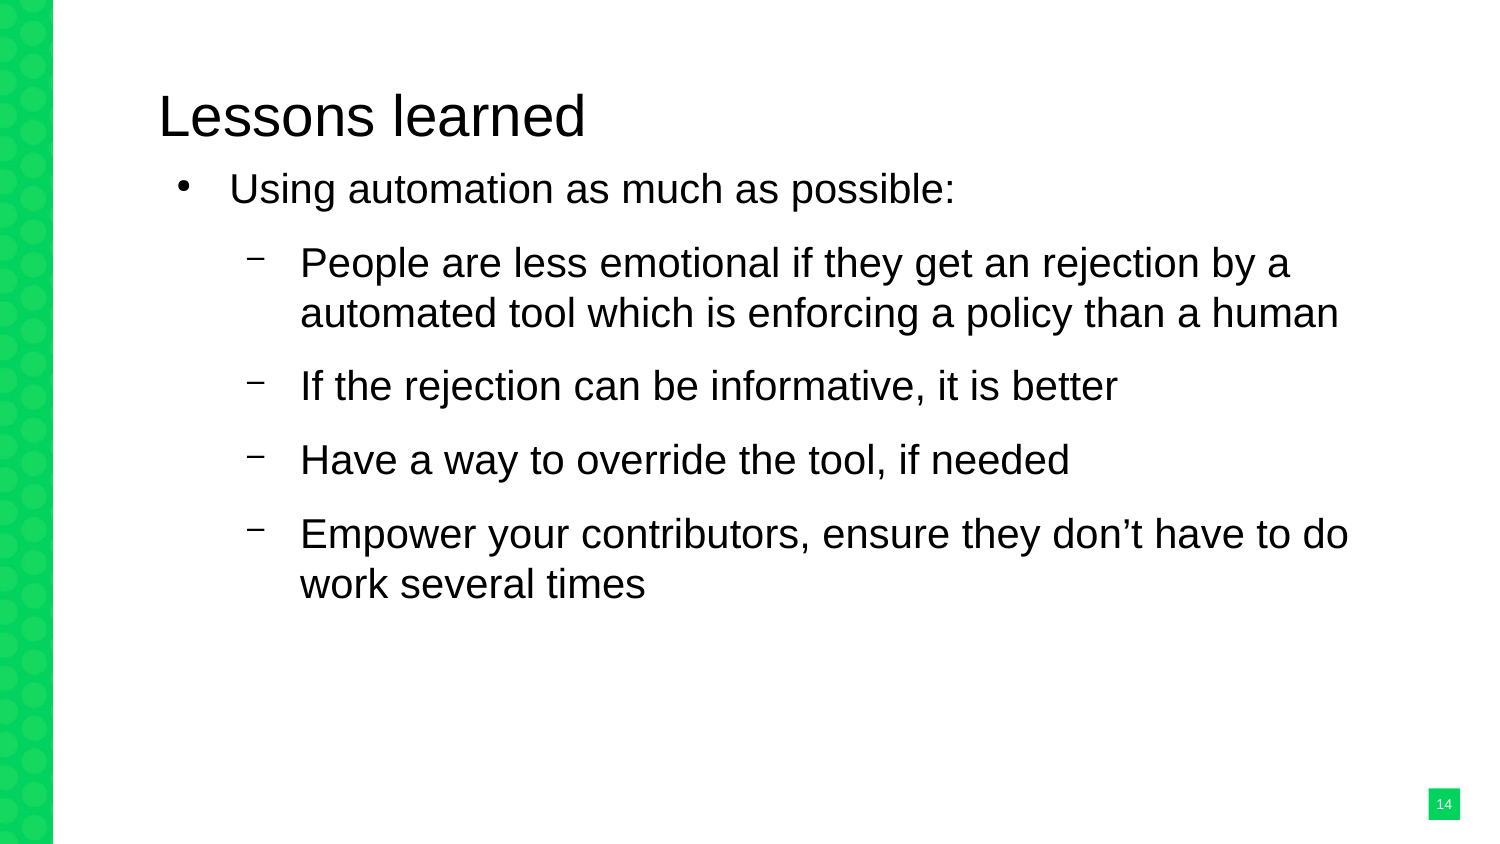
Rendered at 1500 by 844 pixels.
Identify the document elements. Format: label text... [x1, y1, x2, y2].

title Lessons learned [143, 70, 1397, 135]
picture [0, 0, 61, 844]
list Using automation as much as possible: People are less emotional if they get an rejection by a automated tool which is enforcing a policy than a human If the rejection can be informative, it is better Have a way to override the tool, if needed Empower your contributors, ensure they don’t have to do work several times [143, 154, 1397, 766]
text_box <numéro> [1428, 788, 1461, 820]
